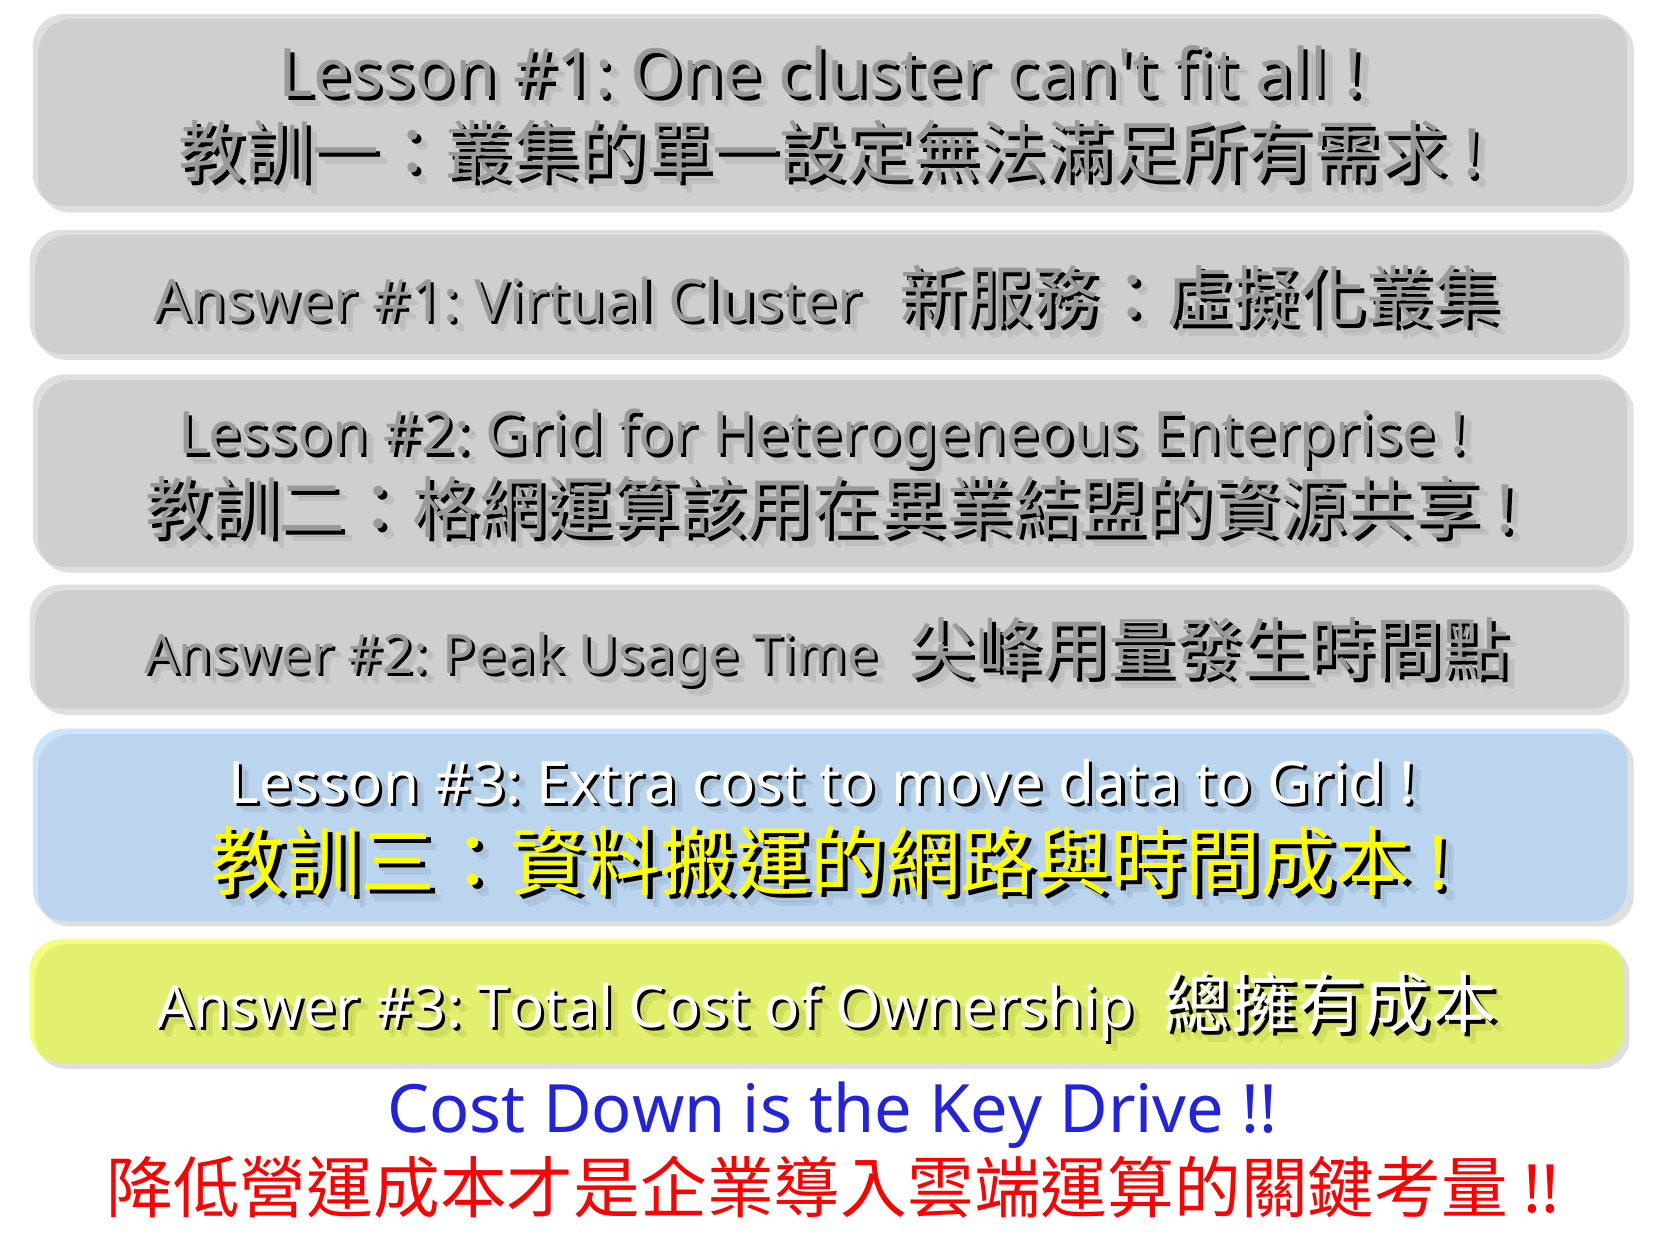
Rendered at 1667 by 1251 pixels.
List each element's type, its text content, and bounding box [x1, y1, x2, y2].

text_box Lesson #2: Grid for Heterogeneous Enterprise ! 教訓二：格網運算該用在異業結盟的資源共享! [32, 374, 1628, 567]
text_box Lesson #3: Extra cost to move data to Grid ! 教訓三：資料搬運的網路與時間成本! [32, 728, 1628, 921]
text_box Lesson #1: One cluster can't fit all ! 教訓一：叢集的單一設定無法滿足所有需求! [32, 13, 1628, 207]
text_box Cost Down is the Key Drive !! 降低營運成本才是企業導入雲端運算的關鍵考量!! [0, 1058, 1667, 1244]
text_box Answer #1: Virtual Cluster 新服務：虛擬化叢集 [29, 229, 1625, 354]
text_box Answer #3: Total Cost of Ownership 總擁有成本 [29, 938, 1625, 1058]
text_box Answer #2: Peak Usage Time 尖峰用量發生時間點 [29, 584, 1625, 709]
